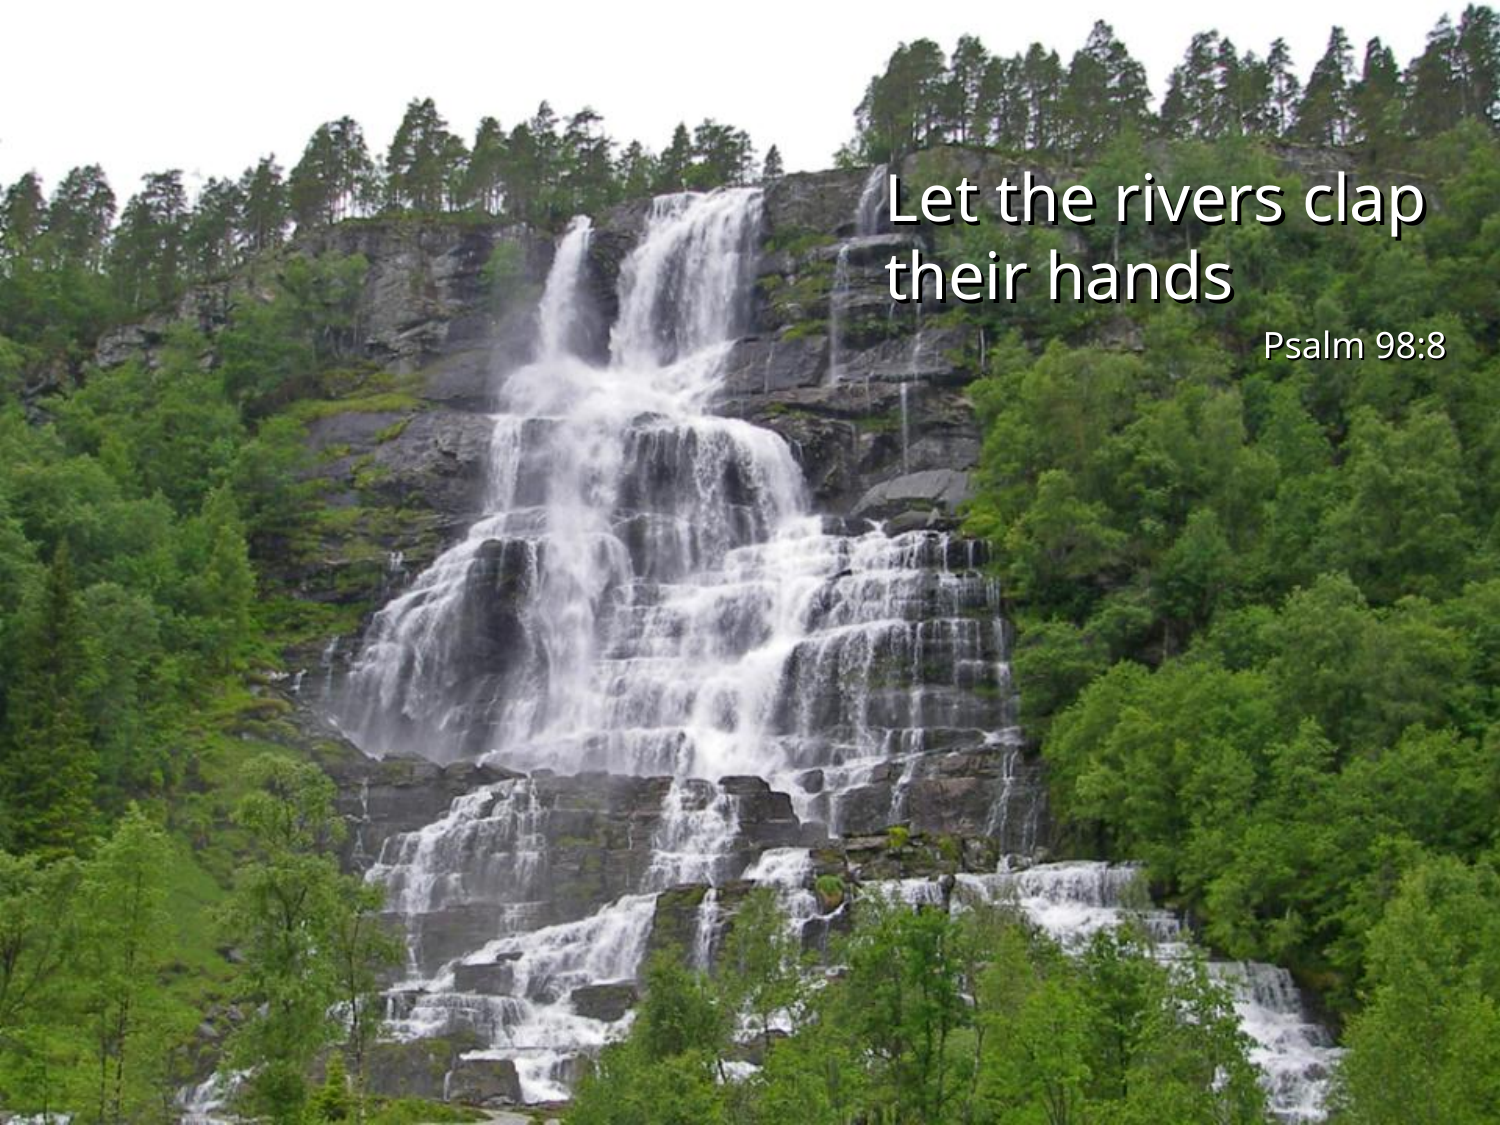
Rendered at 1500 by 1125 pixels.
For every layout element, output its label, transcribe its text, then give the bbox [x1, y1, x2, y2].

list Let the rivers clap their hands Psalm 98:8 [820, 148, 1500, 374]
picture [0, 0, 1500, 1125]
